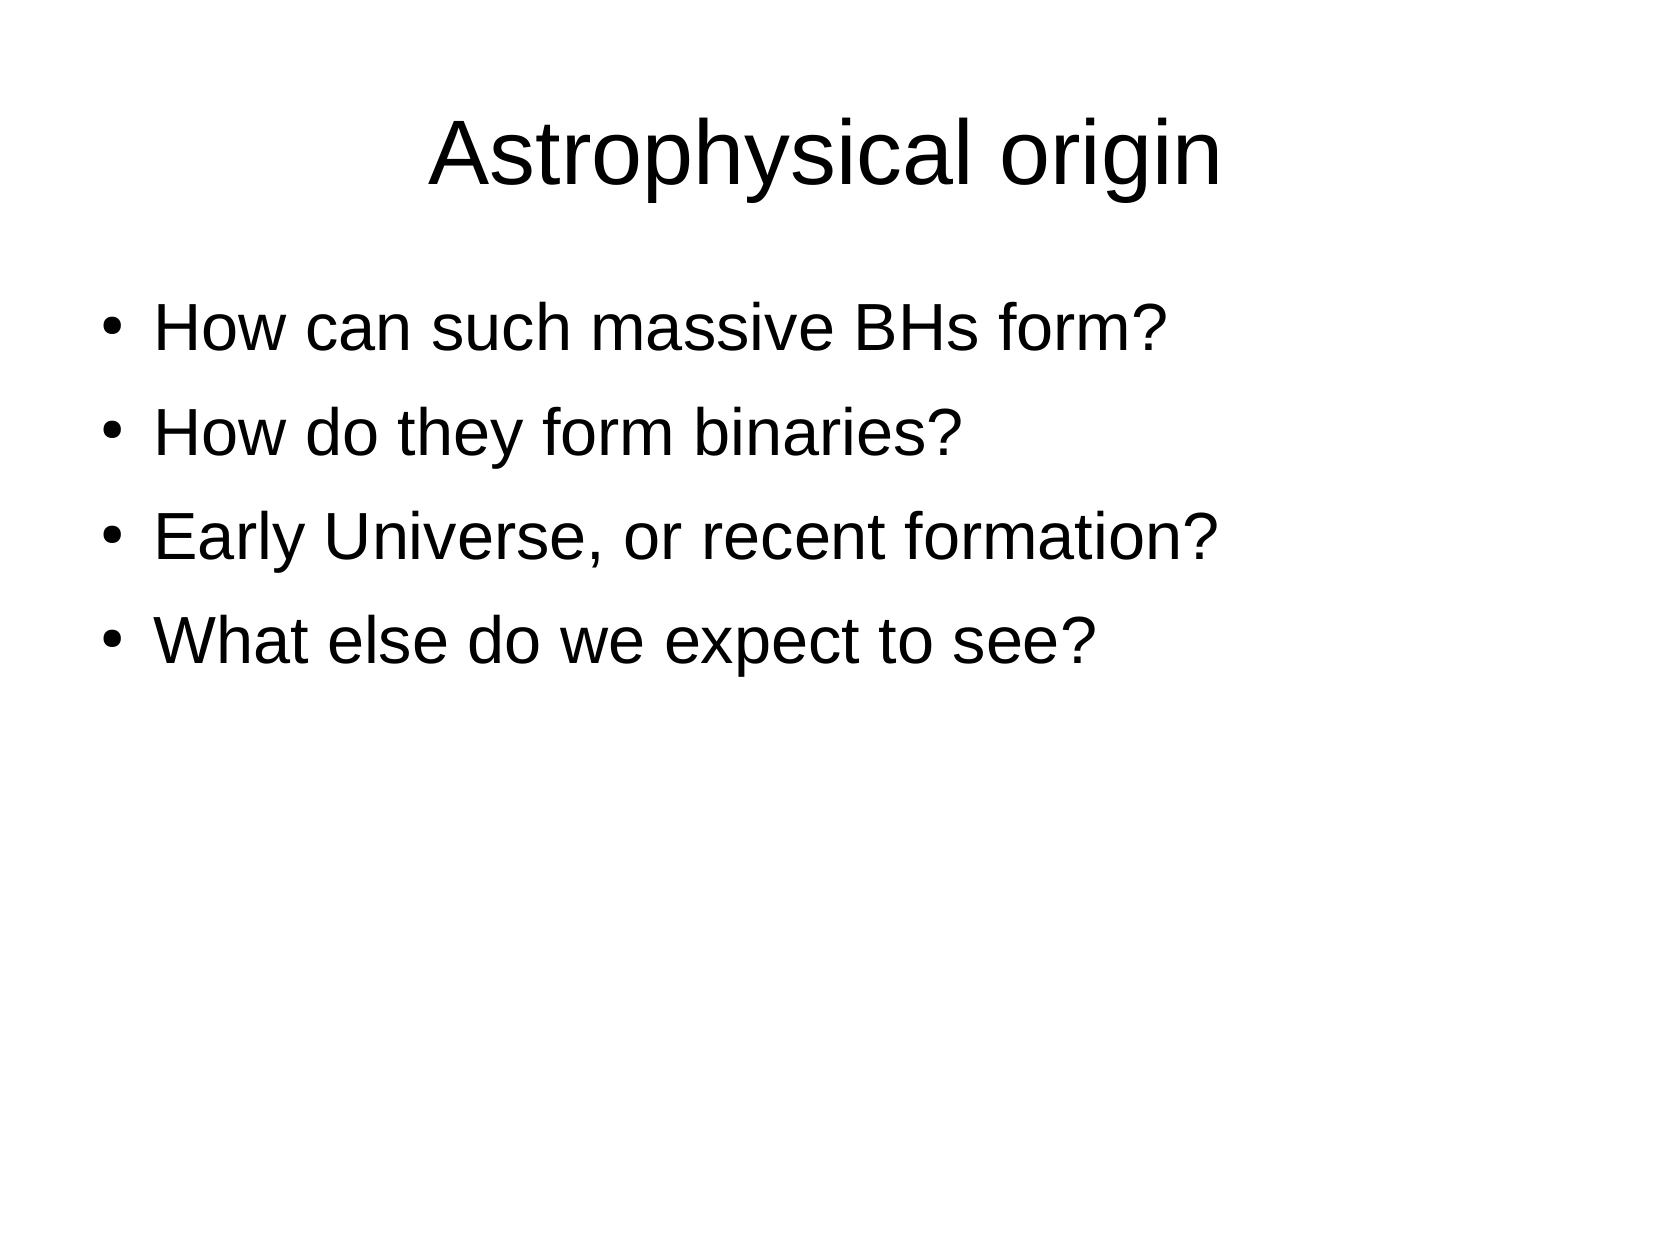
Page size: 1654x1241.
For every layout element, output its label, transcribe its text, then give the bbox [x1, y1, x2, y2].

title Astrophysical origin [82, 49, 1571, 257]
list How can such massive BHs form? How do they form binaries? Early Universe, or recent formation? What else do we expect to see? [82, 290, 1571, 1010]
